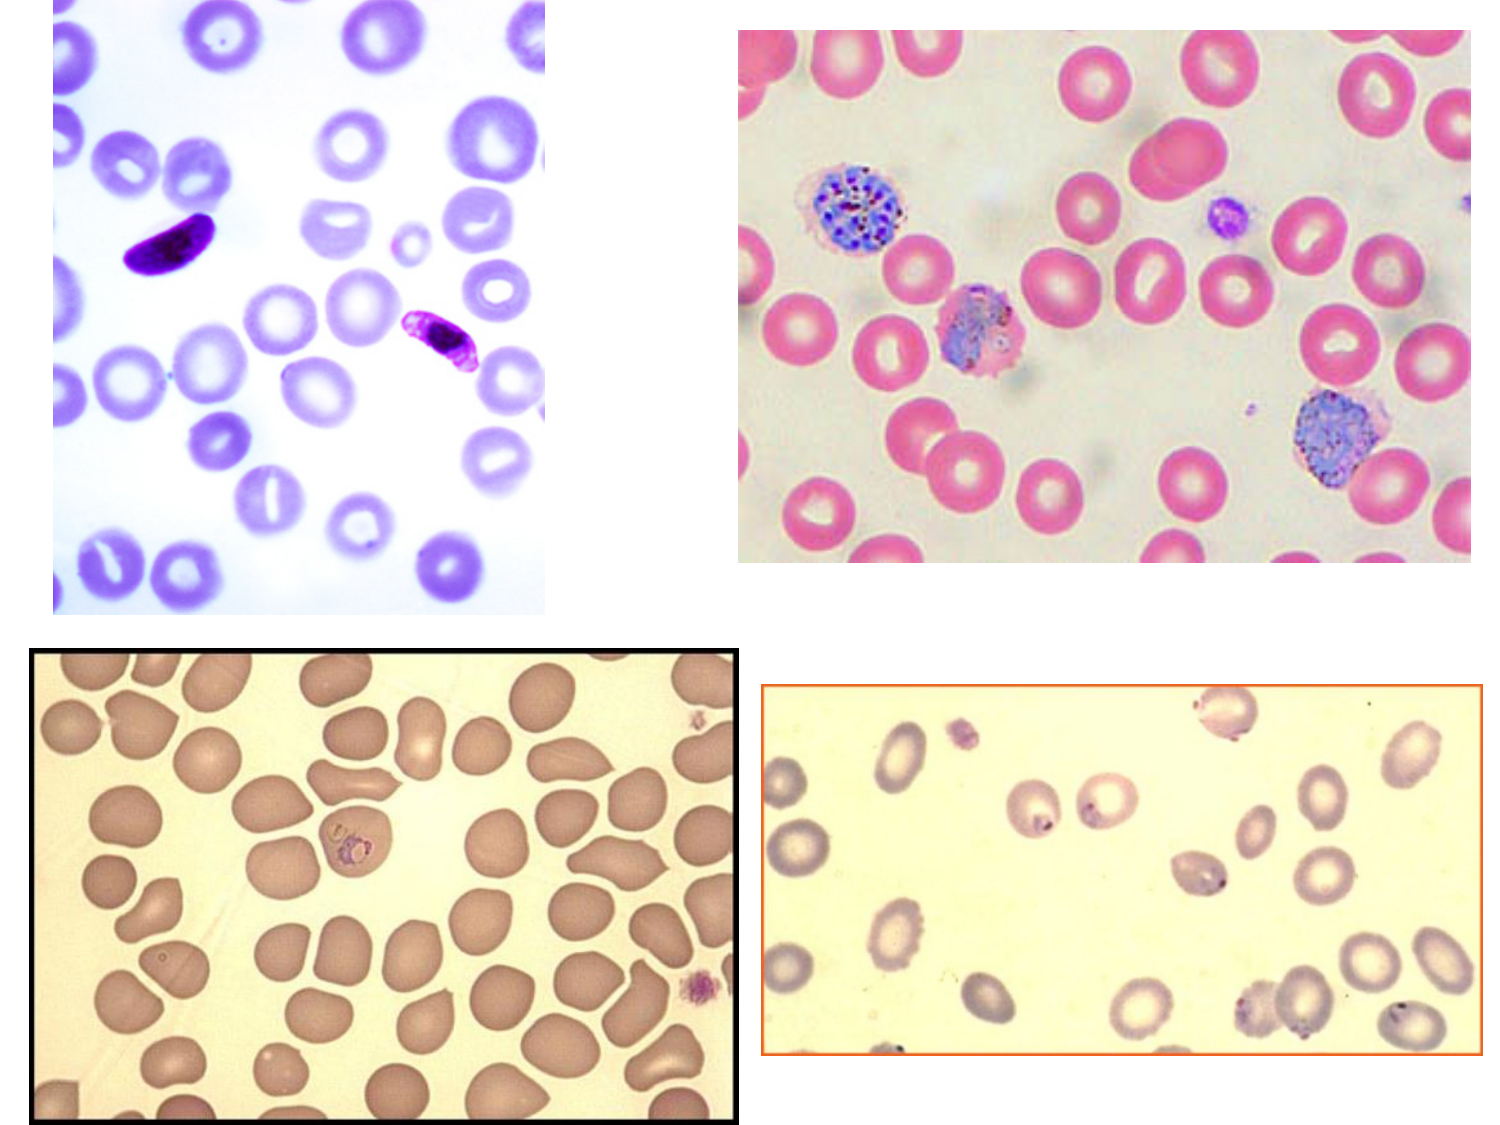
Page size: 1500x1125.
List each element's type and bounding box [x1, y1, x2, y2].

picture [29, 648, 739, 1125]
picture [53, 0, 545, 615]
picture [761, 684, 1483, 1056]
picture [738, 30, 1471, 563]
